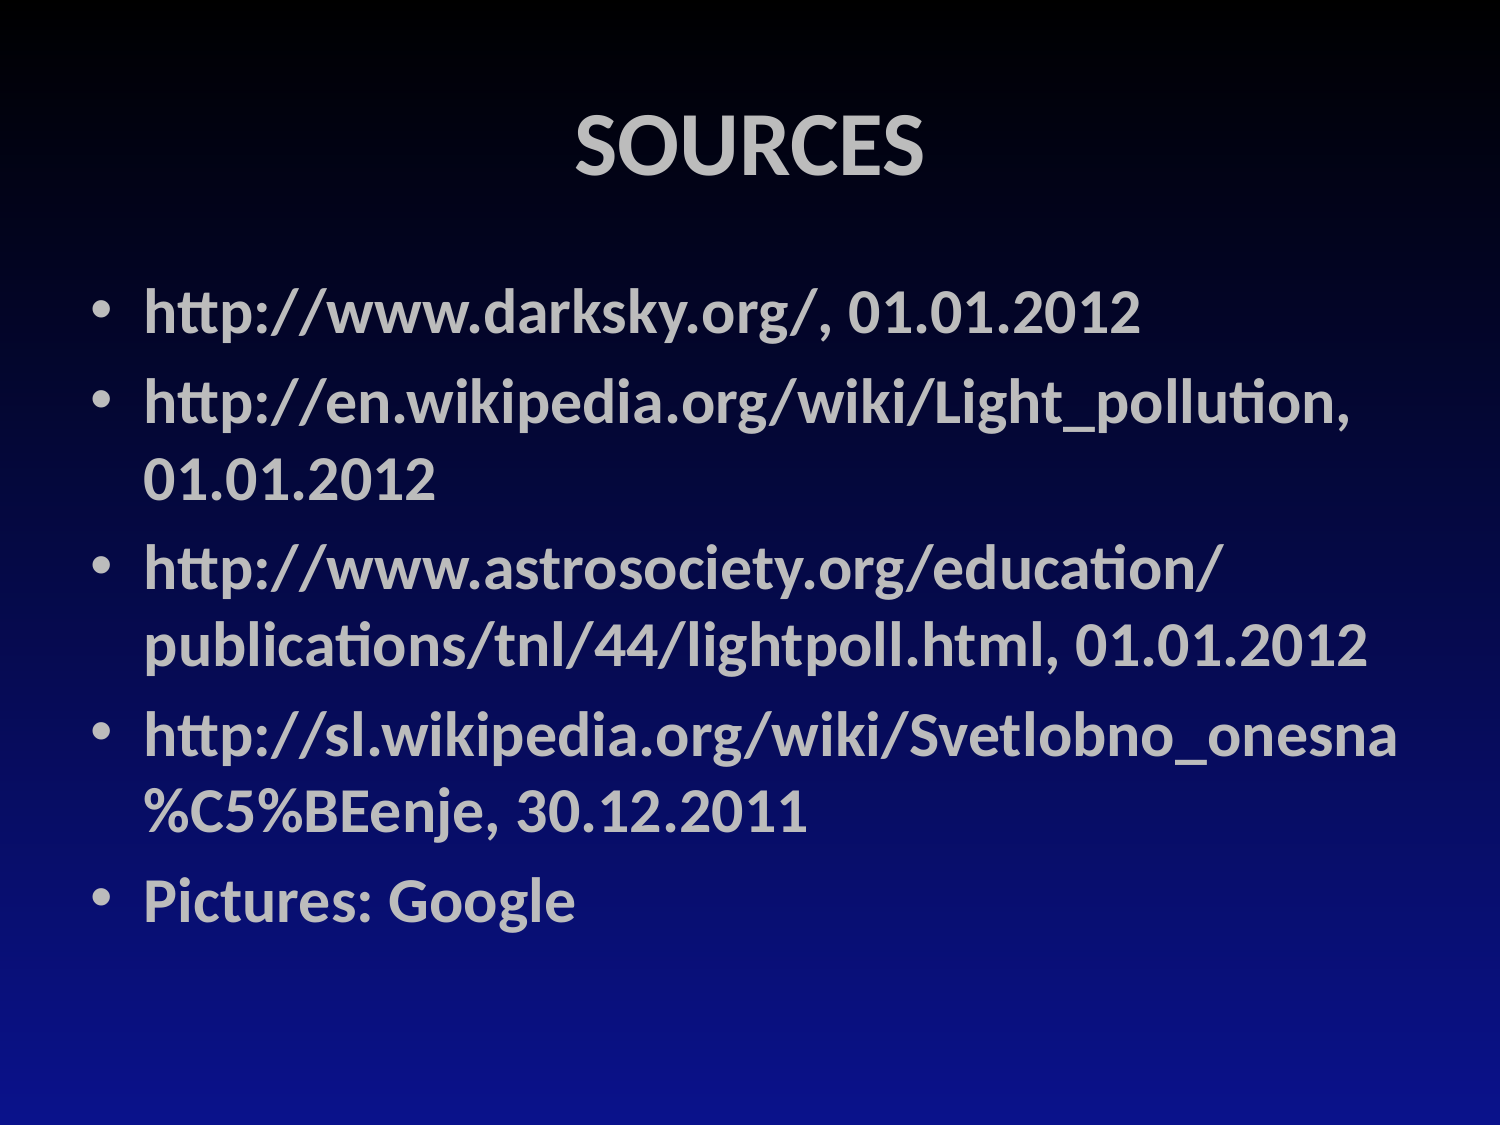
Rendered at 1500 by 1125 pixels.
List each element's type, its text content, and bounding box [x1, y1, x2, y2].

title SOURCES [75, 45, 1425, 233]
list http://www.darksky.org/, 01.01.2012 http://en.wikipedia.org/wiki/Light_pollution, 01.01.2012 http://www.astrosociety.org/education/publications/tnl/44/lightpoll.html, 01.01.2012 http://sl.wikipedia.org/wiki/Svetlobno_onesna%C5%BEenje, 30.12.2011 Pictures: Google [75, 262, 1425, 1005]
